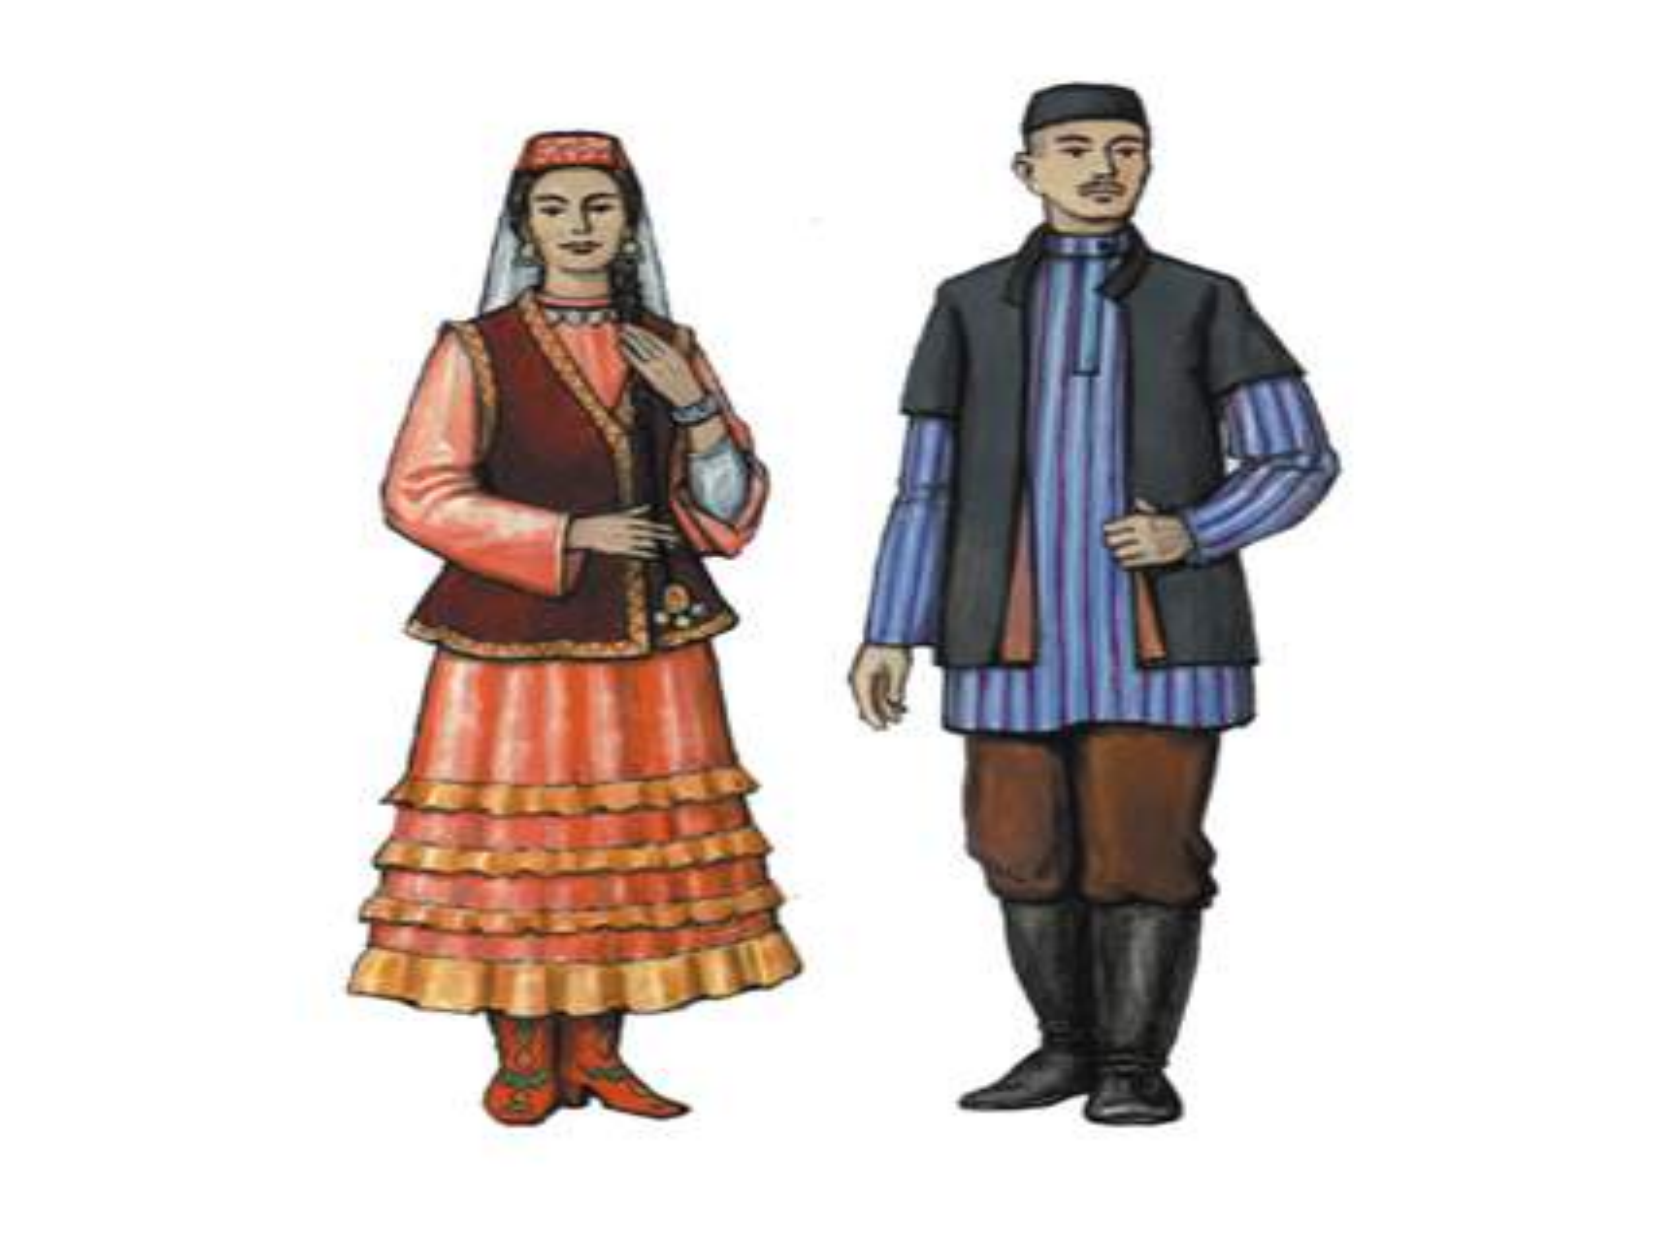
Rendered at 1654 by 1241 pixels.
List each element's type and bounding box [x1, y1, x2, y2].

picture [236, 29, 1447, 1211]
